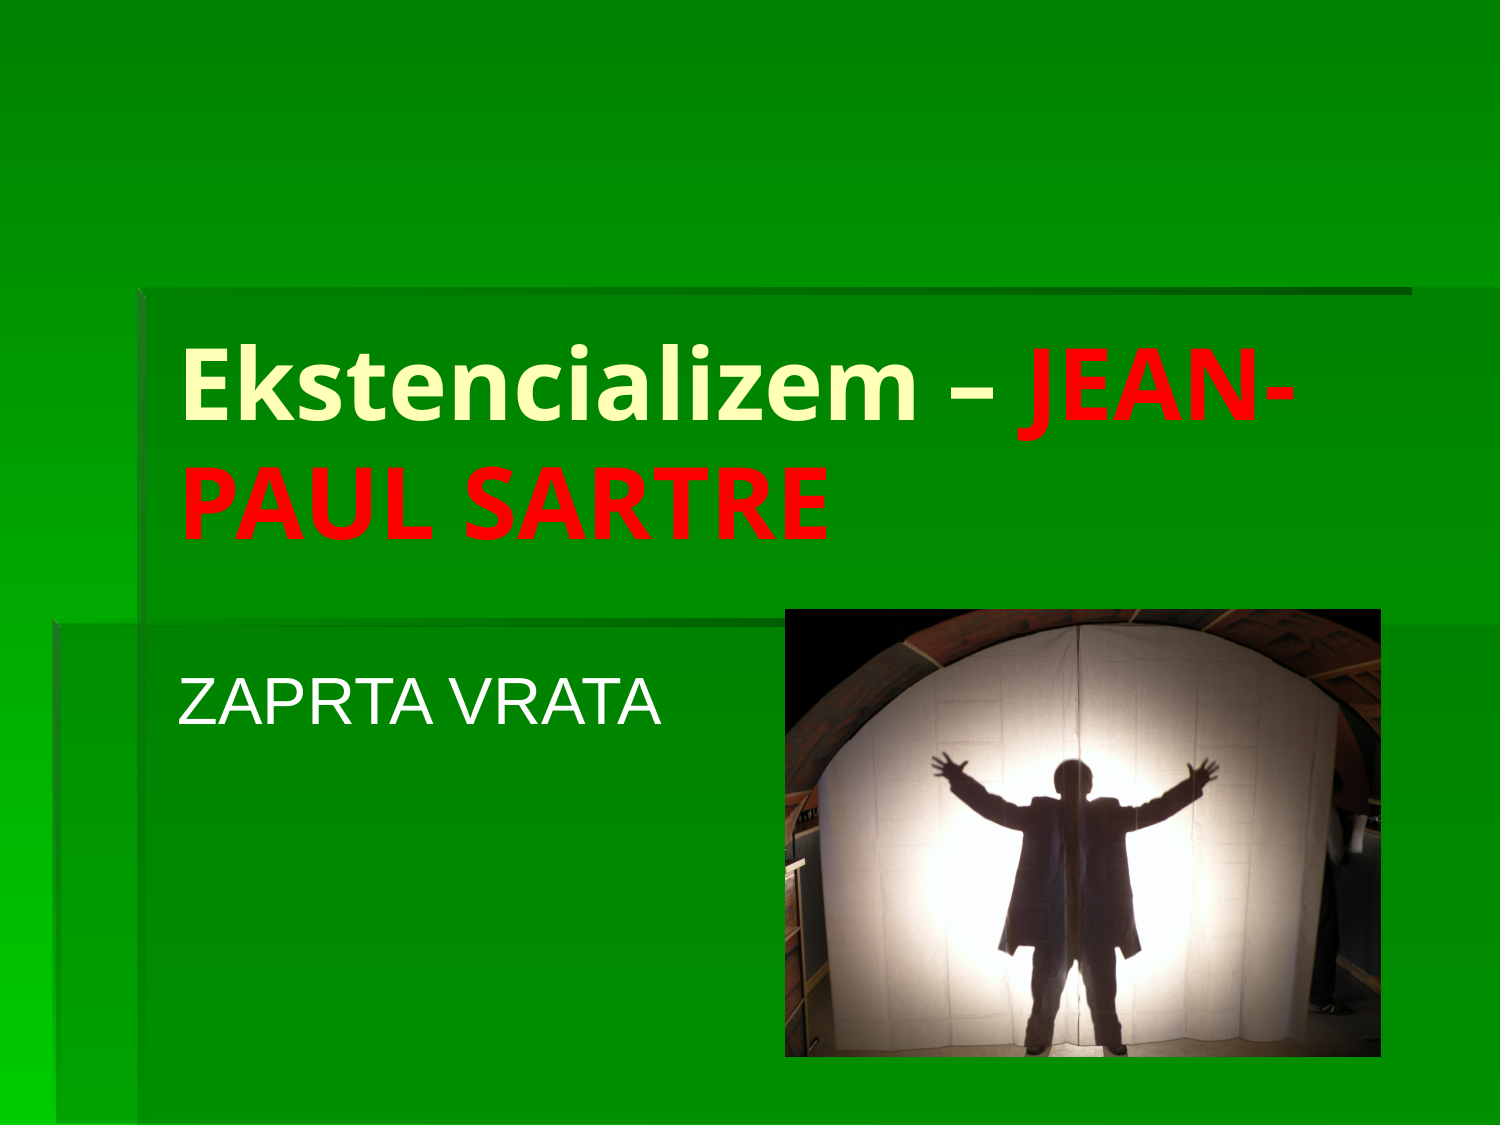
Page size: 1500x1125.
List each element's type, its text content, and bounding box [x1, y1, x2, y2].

title Ekstencializem – JEAN-PAUL SARTRE [162, 312, 1438, 598]
subtitle ZAPRTA VRATA [162, 650, 785, 938]
picture [785, 609, 1381, 1057]
